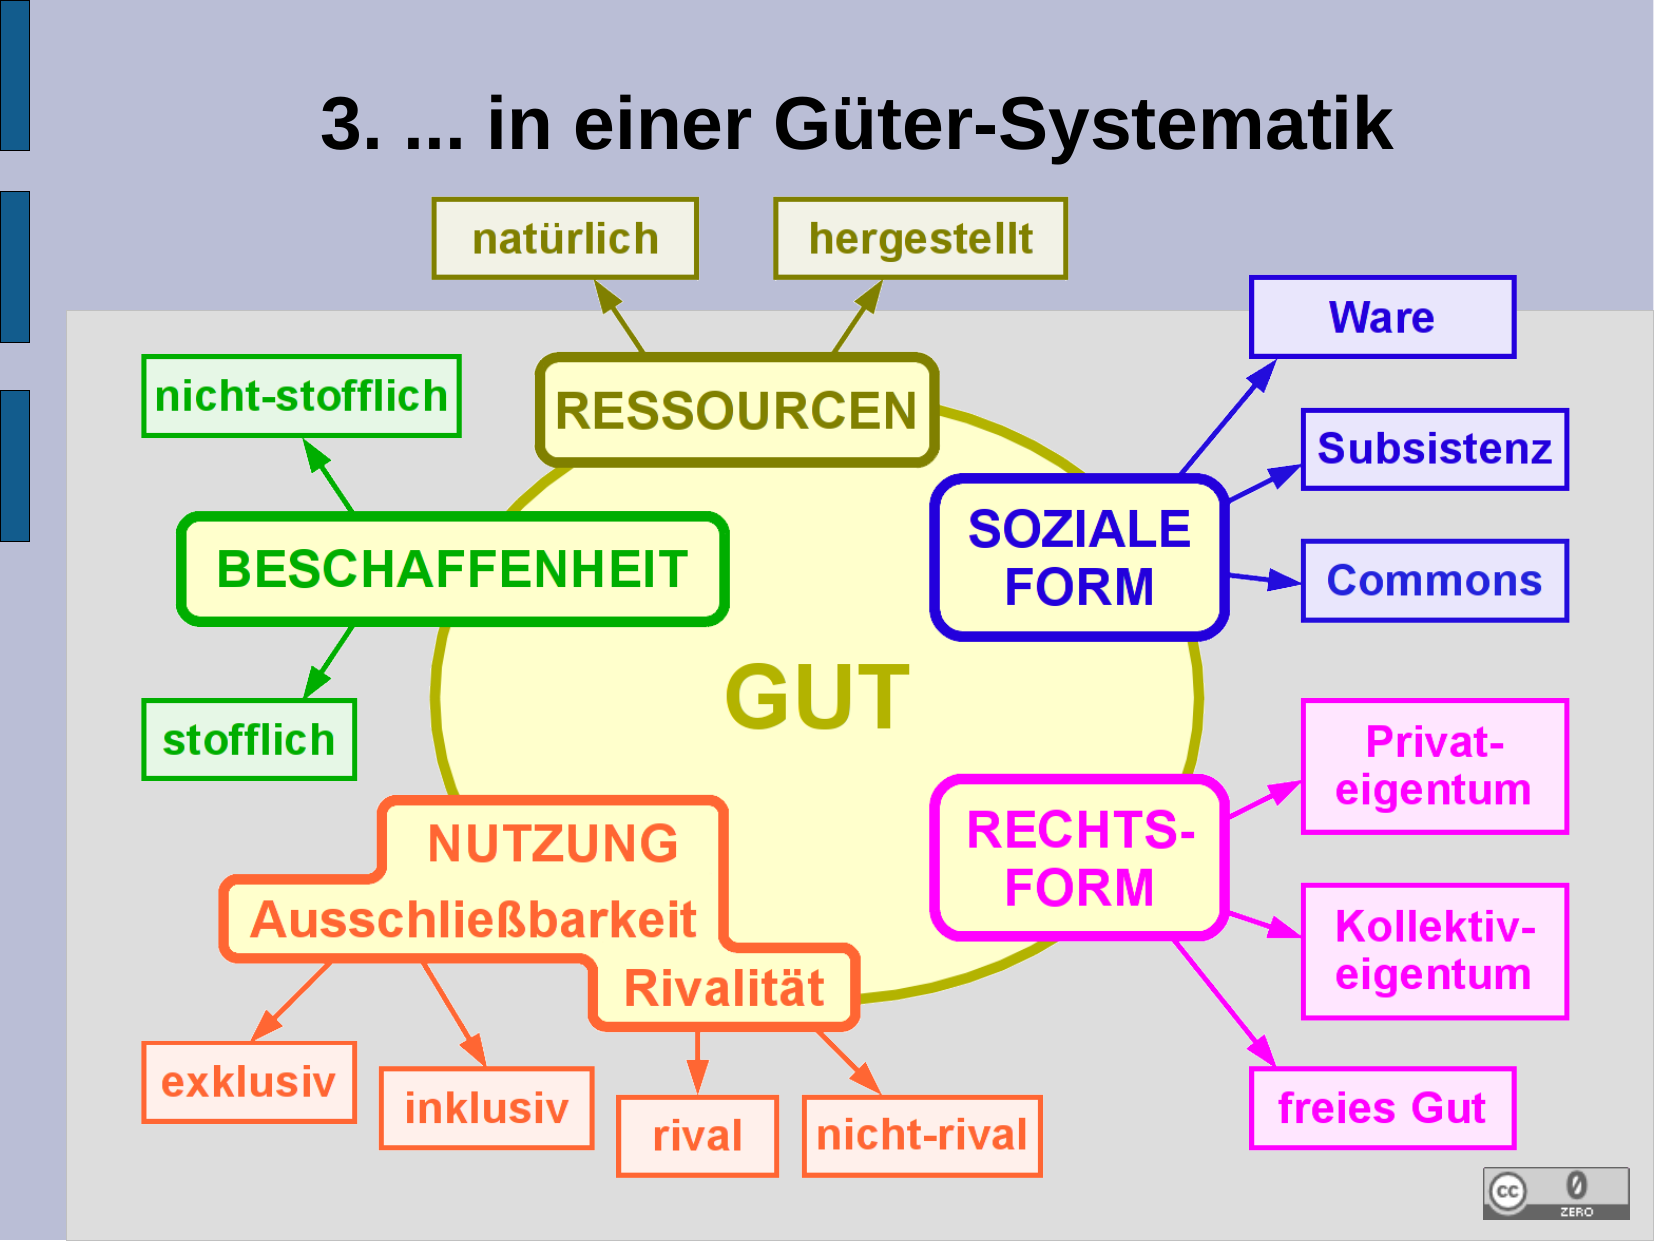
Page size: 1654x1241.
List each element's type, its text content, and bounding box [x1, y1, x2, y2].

picture [118, 147, 1630, 1241]
title 3. ... in einer Güter-Systematik [121, 61, 1595, 147]
